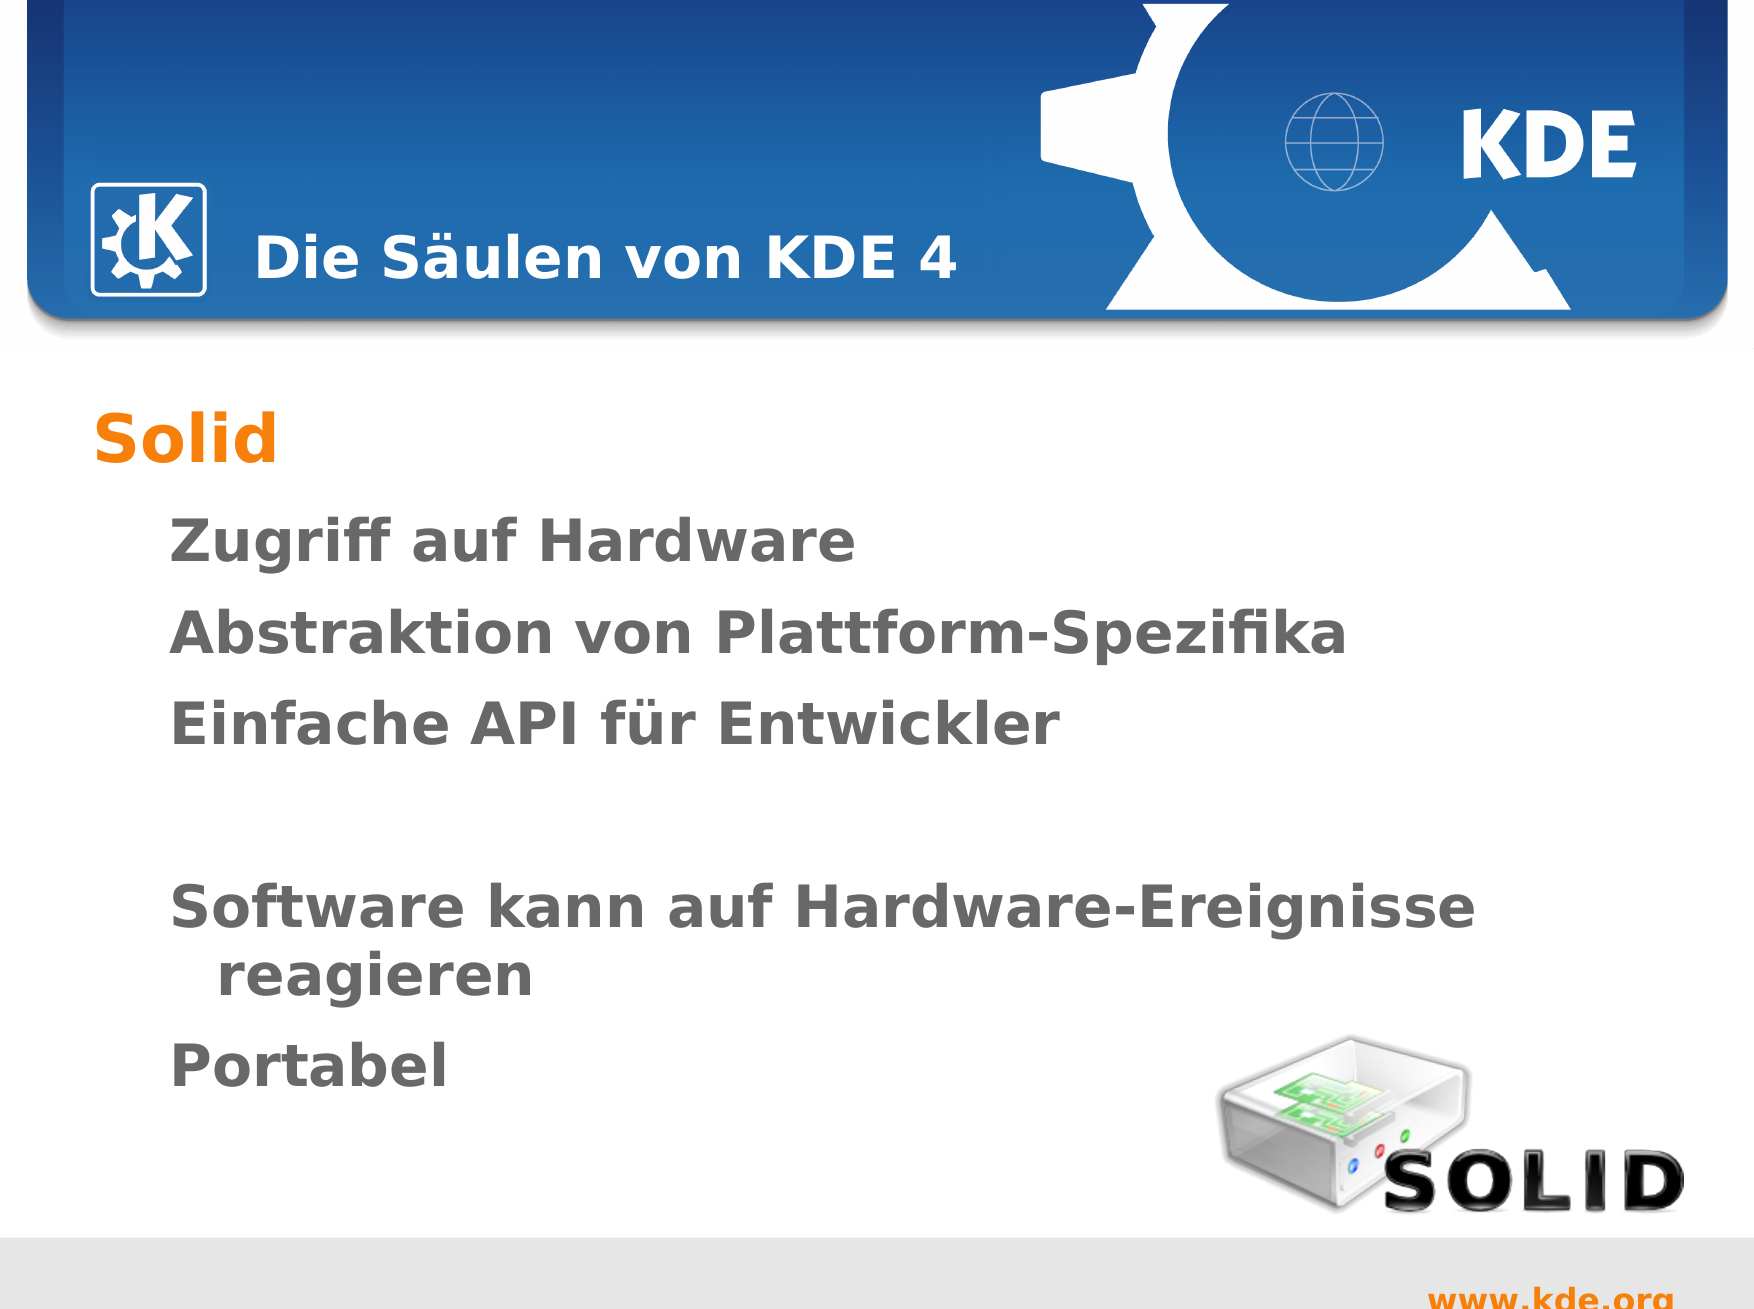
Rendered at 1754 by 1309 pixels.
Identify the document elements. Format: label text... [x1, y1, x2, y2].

text_box Die Säulen von KDE 4 [208, 183, 1063, 296]
picture [1214, 1033, 1684, 1215]
list Solid Zugriff auf Hardware Abstraktion von Plattform-Spezifika Einfache API für Entwickler Software kann auf Hardware-Ereignisse reagieren Portabel [75, 400, 1654, 1152]
picture [0, 0, 1754, 349]
